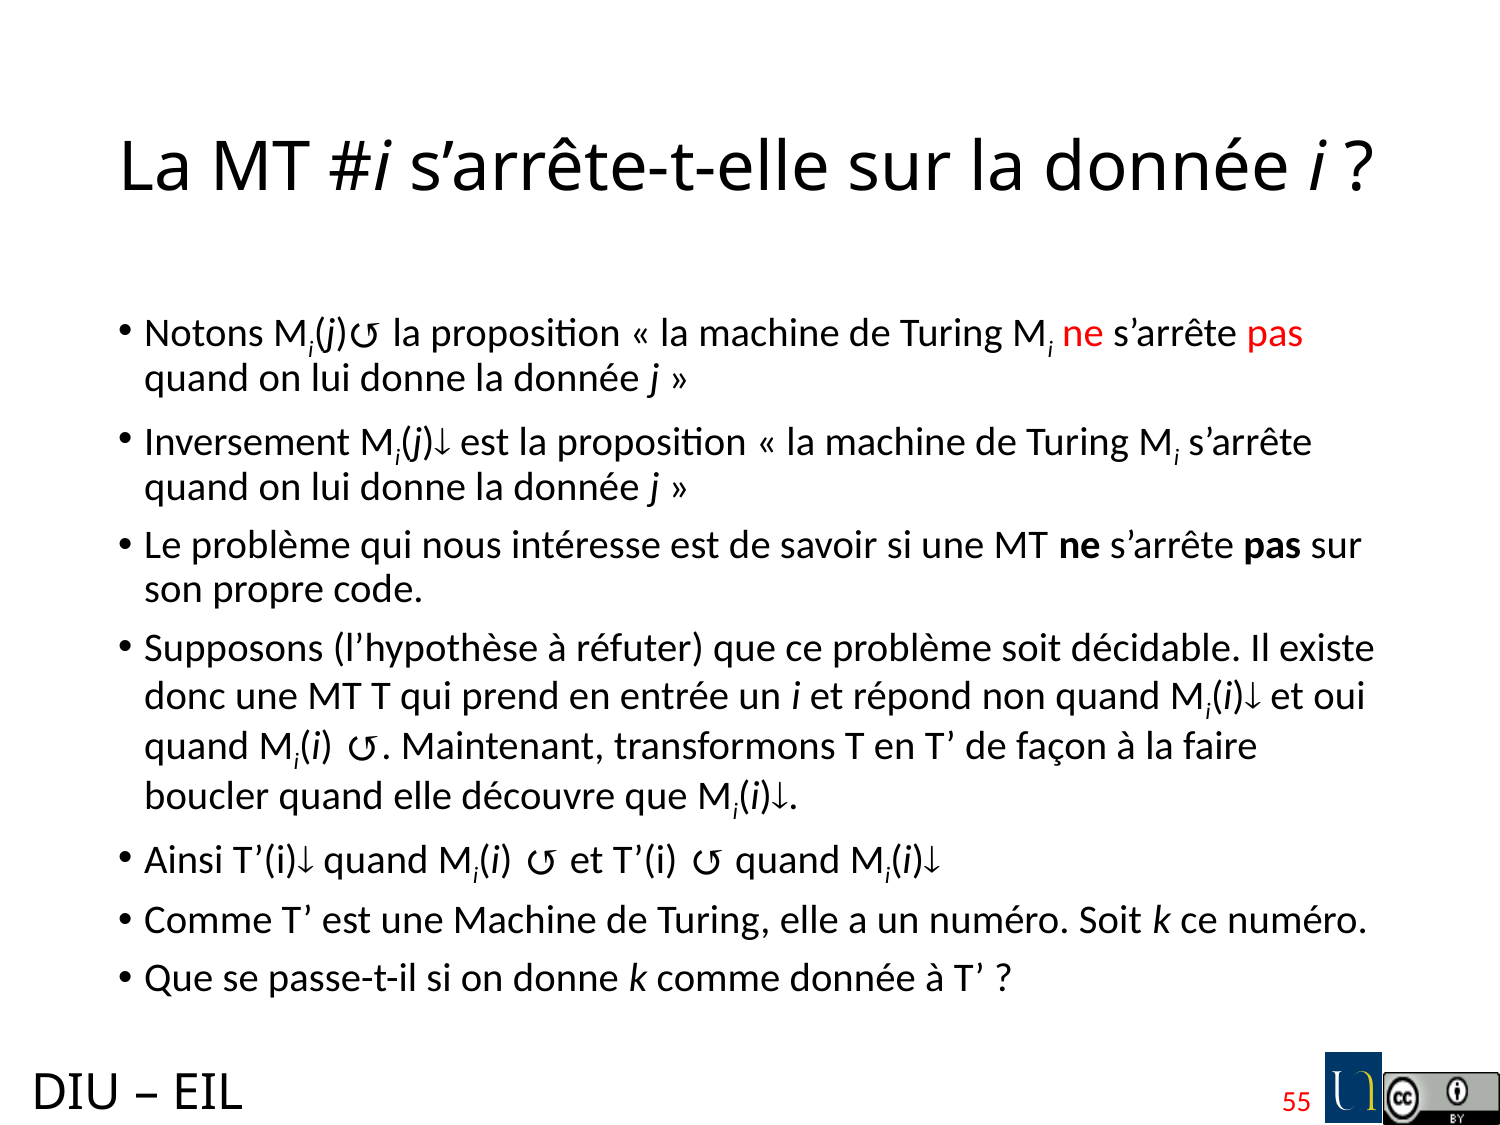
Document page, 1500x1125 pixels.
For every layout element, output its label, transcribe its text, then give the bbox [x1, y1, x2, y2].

picture [1325, 1052, 1382, 1123]
picture [1383, 1072, 1500, 1125]
title La MT #i s’arrête-t-elle sur la donnée i ? [103, 59, 1397, 278]
slide_number <numéro> [1240, 1070, 1327, 1125]
list Notons Mi(j)↺ la proposition « la machine de Turing Mi ne s’arrête pas quand on lui donne la donnée j » Inversement Mi(j) est la proposition « la machine de Turing Mi s’arrête quand on lui donne la donnée j » Le problème qui nous intéresse est de savoir si une MT ne s’arrête pas sur son propre code. Supposons (l’hypothèse à réfuter) que ce problème soit décidable. Il existe donc une MT T qui prend en entrée un i et répond non quand Mi(i) et oui quand Mi(i) ↺. Maintenant, transformons T en T’ de façon à la faire boucler quand elle découvre que Mi(i). Ainsi T’(i) quand Mi(i) ↺ et T’(i) ↺ quand Mi(i) Comme T’ est une Machine de Turing, elle a un numéro. Soit k ce numéro. Que se passe-t-il si on donne k comme donnée à T’ ? [103, 299, 1397, 1014]
